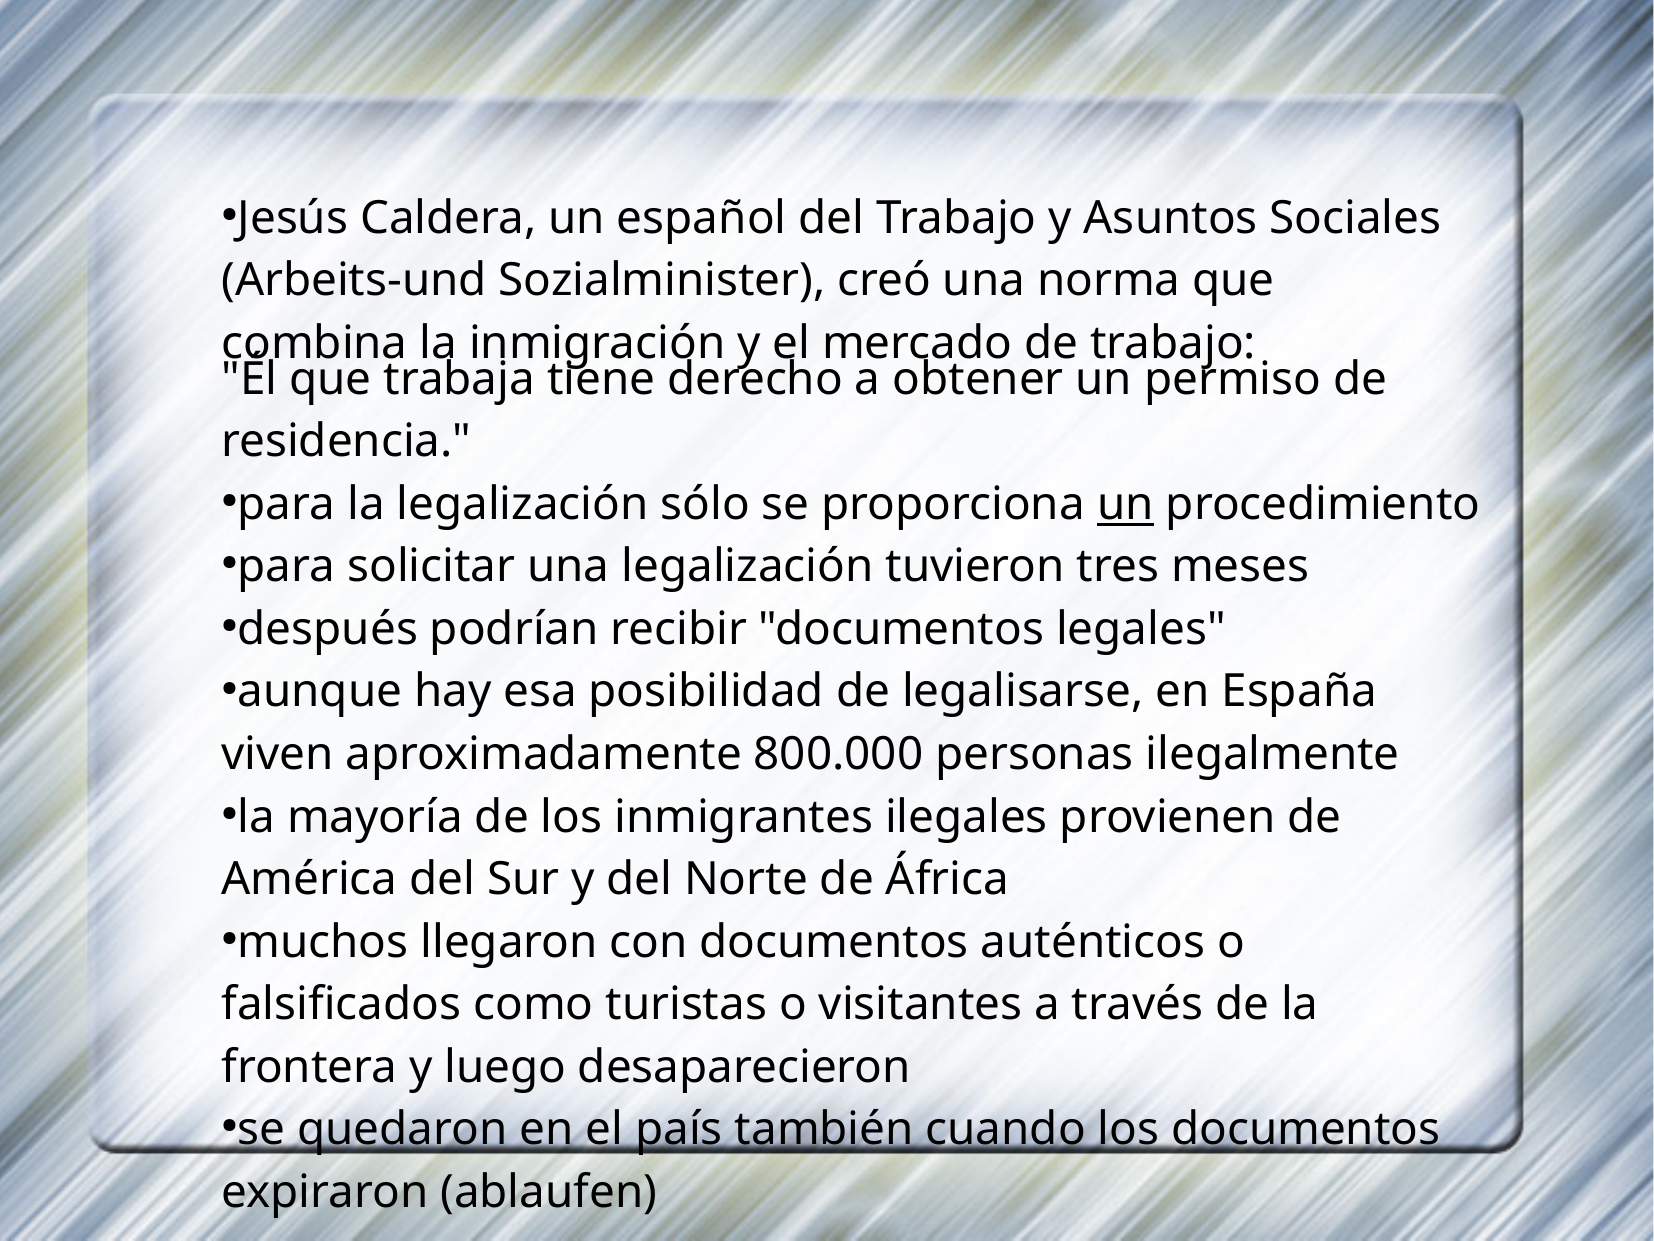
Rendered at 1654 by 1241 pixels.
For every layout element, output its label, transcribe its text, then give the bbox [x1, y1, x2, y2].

text_box Jesús Caldera, un español del Trabajo y Asuntos Sociales (Arbeits-und Sozialminister), creó una norma que combina la inmigración y el mercado de trabajo: [206, 176, 1468, 337]
text_box "Él que trabaja tiene derecho a obtener un permiso de residencia." para la legalización sólo se proporciona un procedimiento para solicitar una legalización tuvieron tres meses después podrían recibir "documentos legales" aunque hay esa posibilidad de legalisarse, en España viven aproximadamente 800.000 personas ilegalmente la mayoría de los inmigrantes ilegales provienen de América del Sur y del Norte de África muchos llegaron con documentos auténticos o falsificados como turistas o visitantes a través de la frontera y luego desaparecieron se quedaron en el país también cuando los documentos expiraron (ablaufen) [206, 337, 1506, 965]
